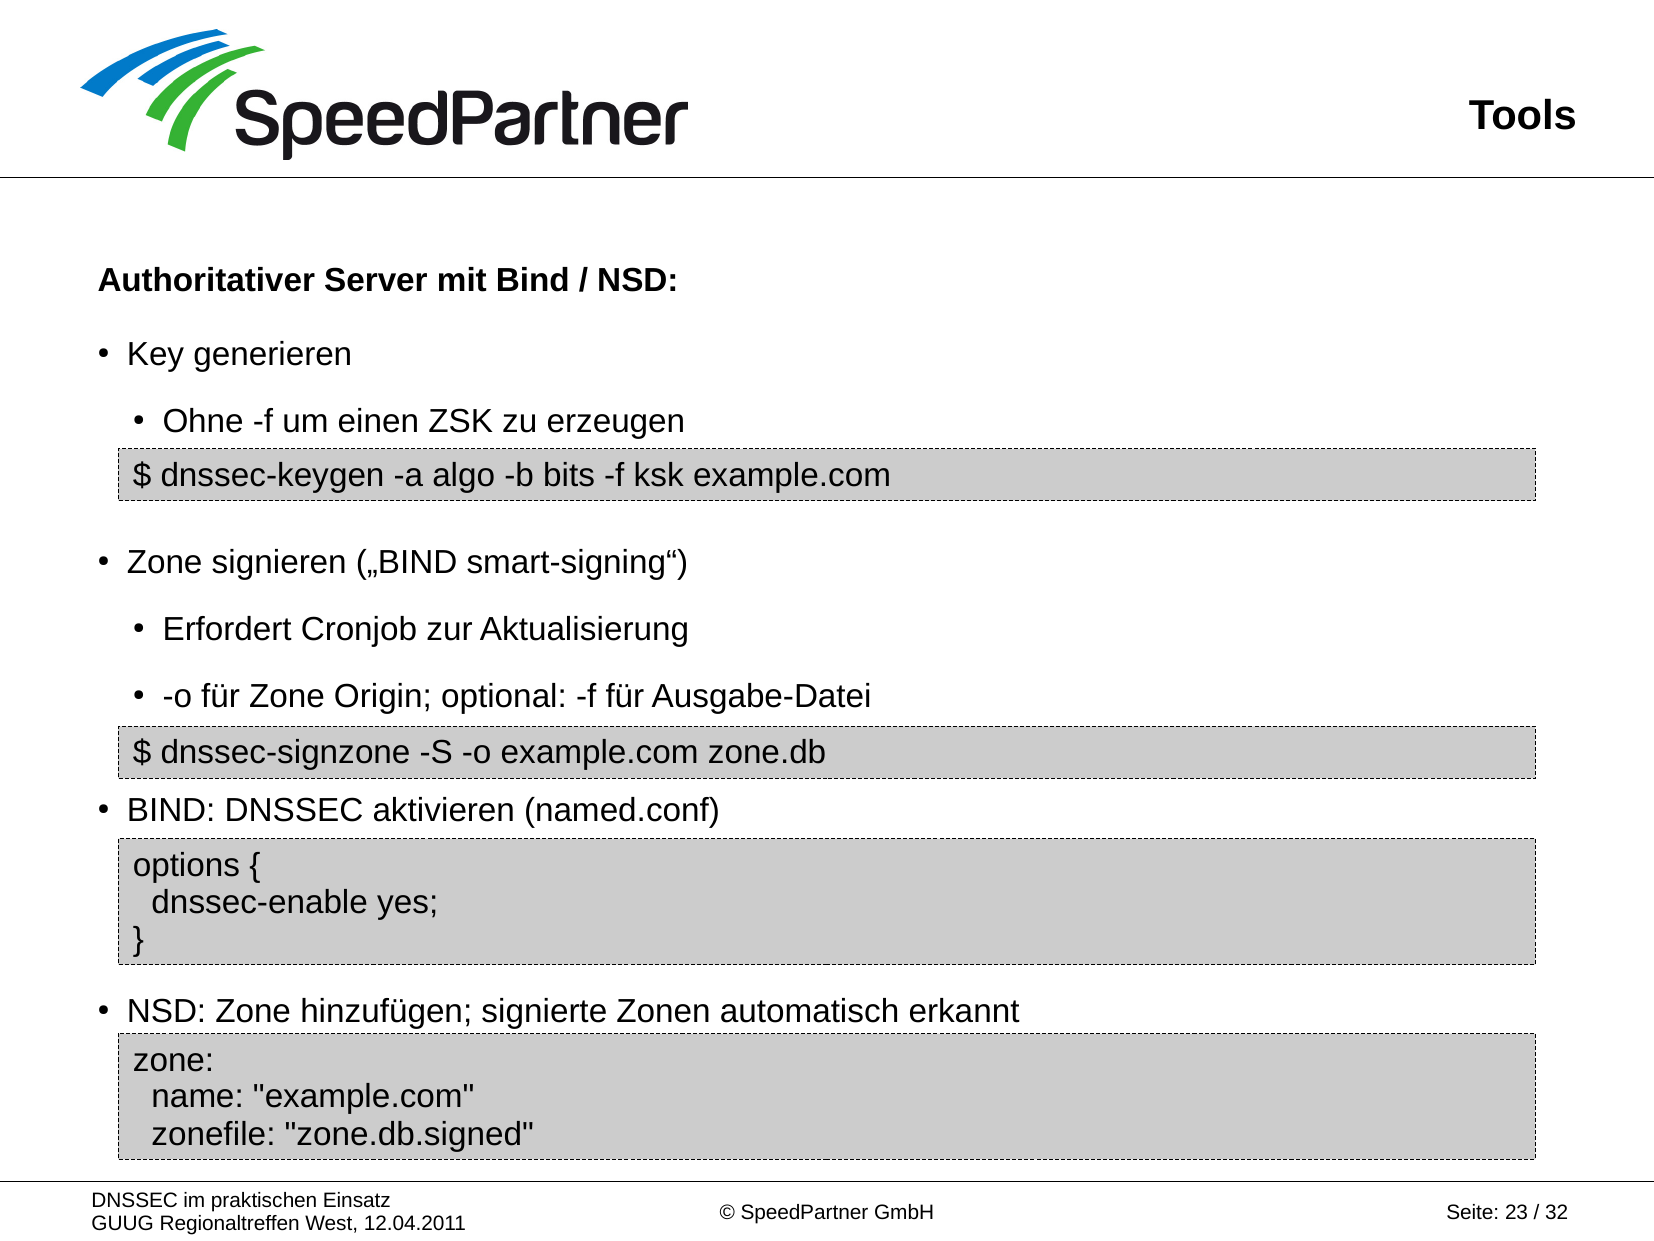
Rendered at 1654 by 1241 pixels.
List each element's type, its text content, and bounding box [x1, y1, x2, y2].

text_box Authoritativer Server mit Bind / NSD: Key generieren Ohne -f um einen ZSK zu erzeugen Zone signieren („BIND smart-signing“) Erfordert Cronjob zur Aktualisierung -o für Zone Origin; optional: -f für Ausgabe-Datei BIND: DNSSEC aktivieren (named.conf) NSD: Zone hinzufügen; signierte Zonen automatisch erkannt [82, 253, 1565, 1151]
text_box options { dnssec-enable yes; } [118, 838, 1536, 965]
text_box zone: name: "example.com" zonefile: "zone.db.signed" [118, 1033, 1536, 1160]
text_box $ dnssec-keygen -a algo -b bits -f ksk example.com [118, 448, 1536, 501]
picture [80, 29, 688, 160]
title Tools [590, 70, 1577, 160]
text_box $ dnssec-signzone -S -o example.com zone.db [118, 726, 1536, 779]
